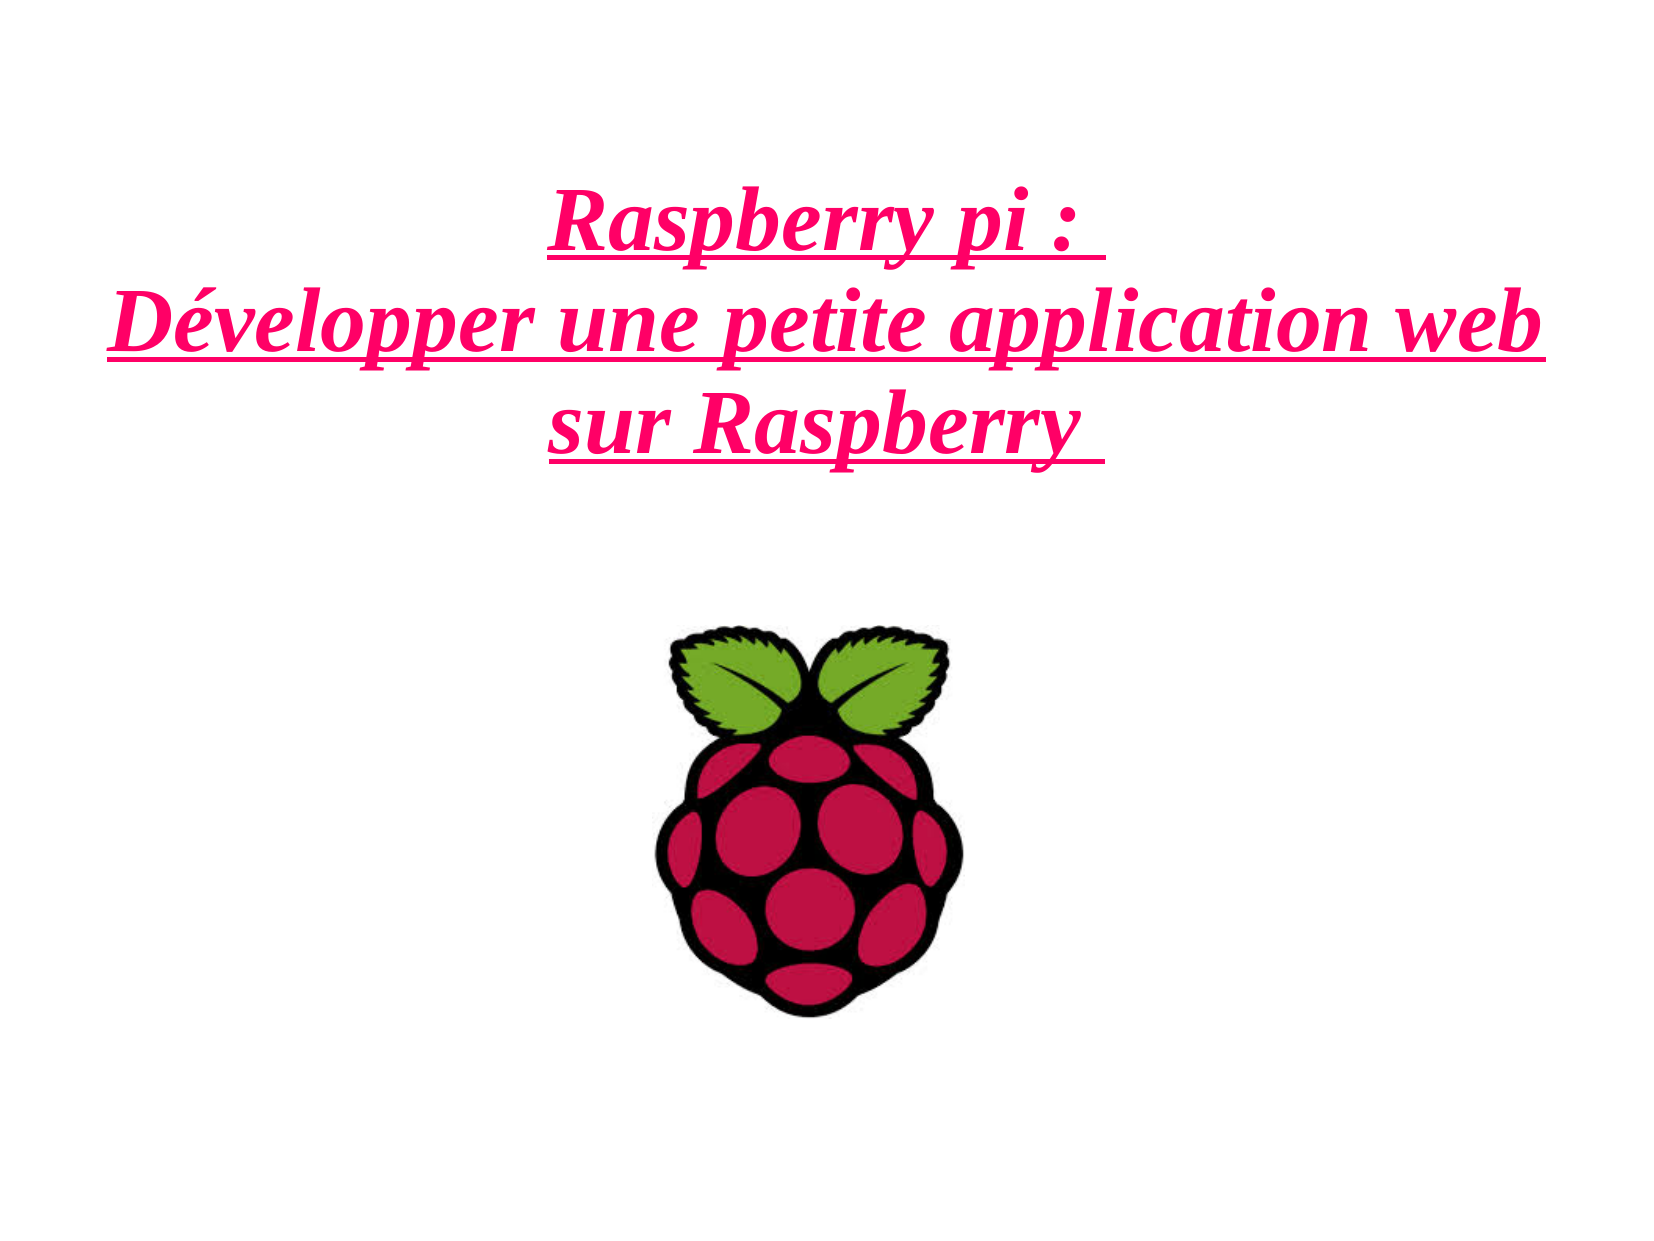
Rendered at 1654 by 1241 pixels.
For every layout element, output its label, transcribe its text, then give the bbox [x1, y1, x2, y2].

picture [652, 625, 965, 1019]
subtitle Raspberry pi : Développer une petite application web sur Raspberry [82, 0, 1571, 890]
